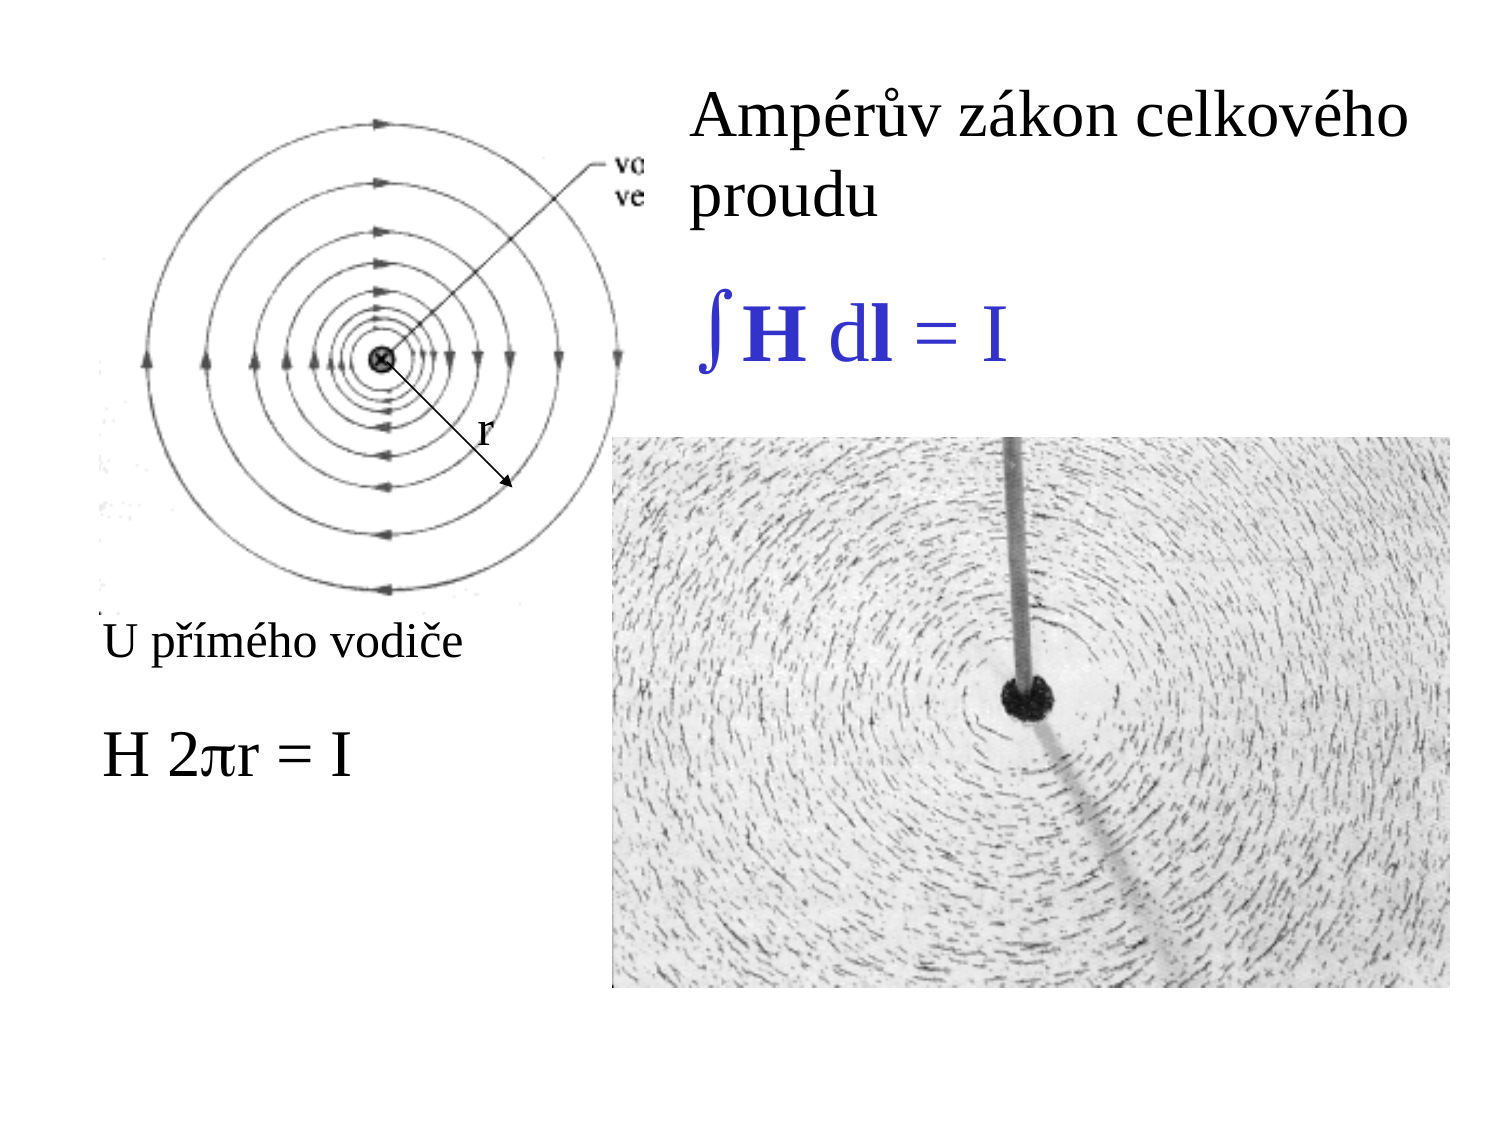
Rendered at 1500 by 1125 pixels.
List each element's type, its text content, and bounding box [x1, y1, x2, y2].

text_box H dl = I [675, 262, 1338, 388]
text_box U přímého vodiče H 2r = I [87, 600, 576, 798]
text_box Ampérův zákon celkového proudu [674, 62, 1476, 238]
picture [99, 87, 1450, 988]
text_box r [462, 387, 526, 463]
